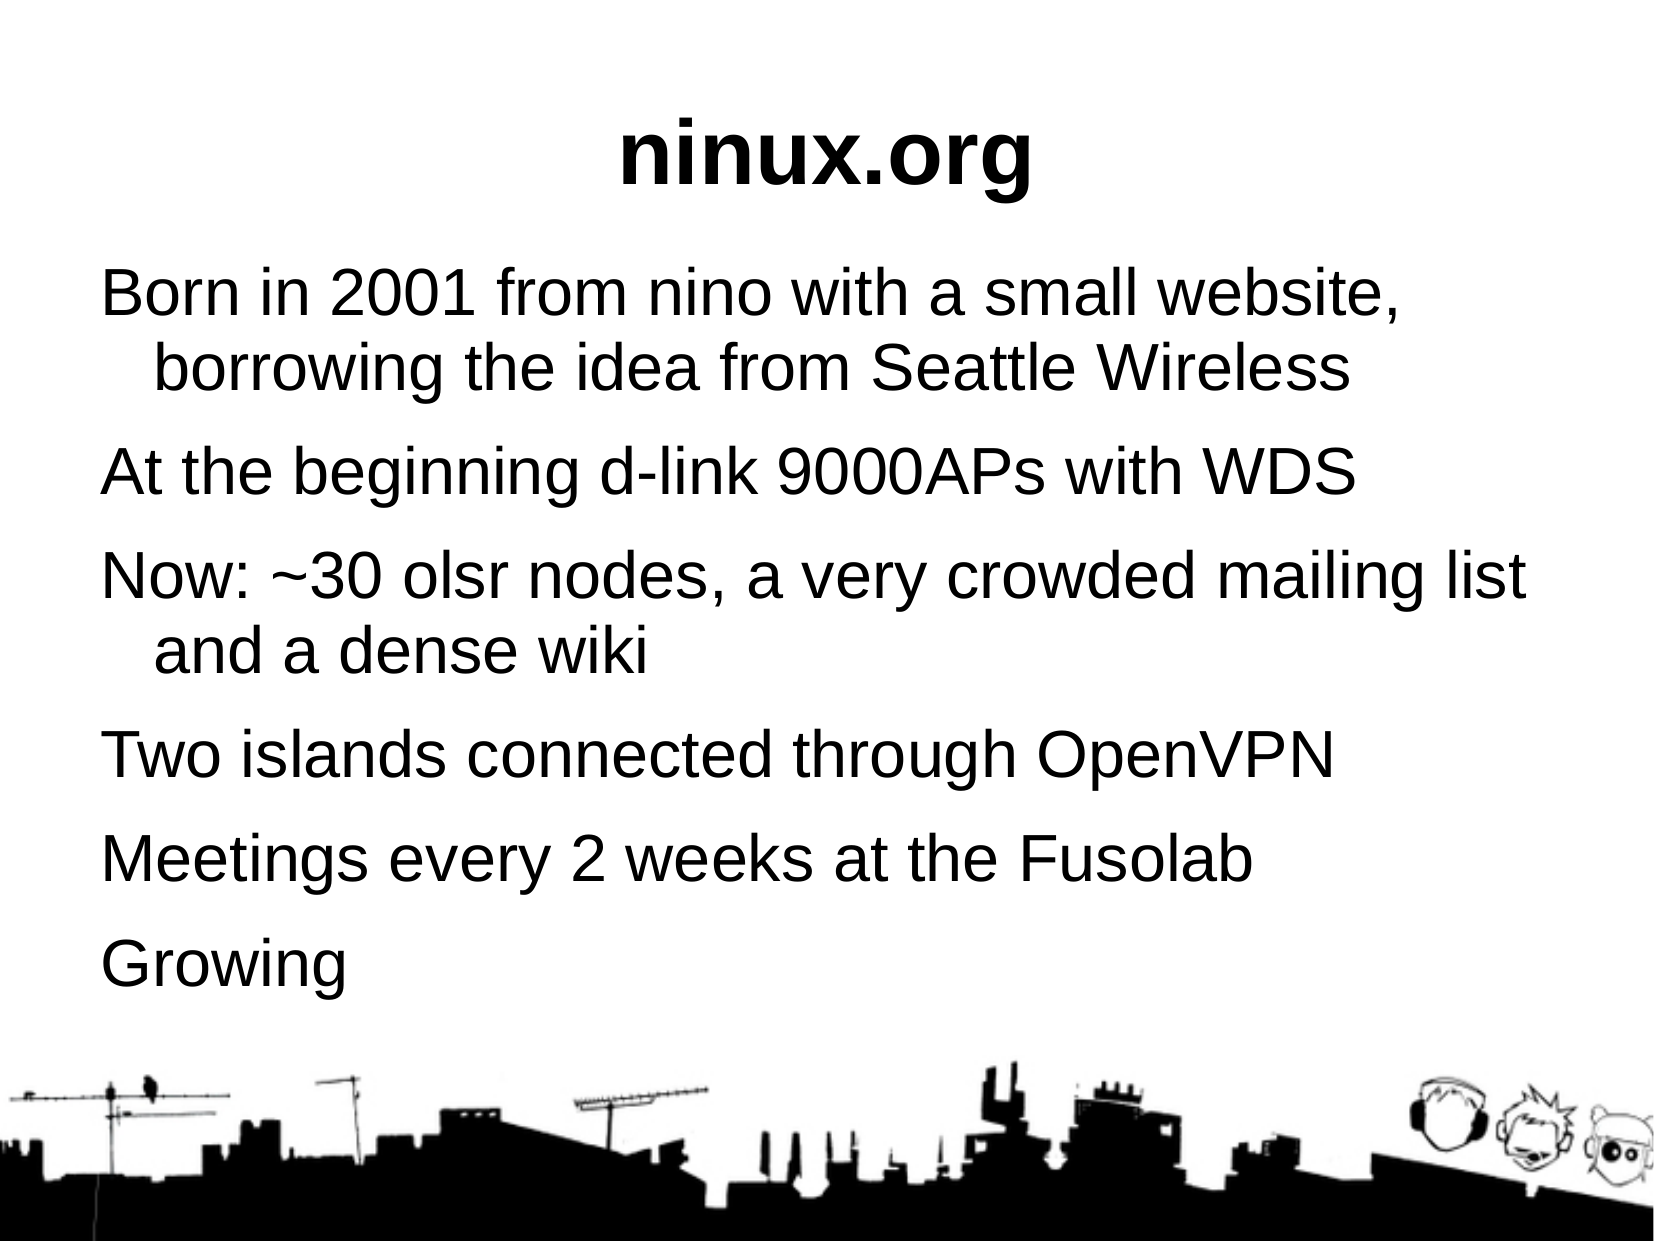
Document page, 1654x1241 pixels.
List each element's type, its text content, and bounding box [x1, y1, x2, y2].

title ninux.org [82, 49, 1571, 254]
picture [0, 1055, 1654, 1241]
list Born in 2001 from nino with a small website, borrowing the idea from Seattle Wireless At the beginning d-link 9000APs with WDS Now: ~30 olsr nodes, a very crowded mailing list and a dense wiki Two islands connected through OpenVPN Meetings every 2 weeks at the Fusolab Growing [82, 254, 1571, 1067]
